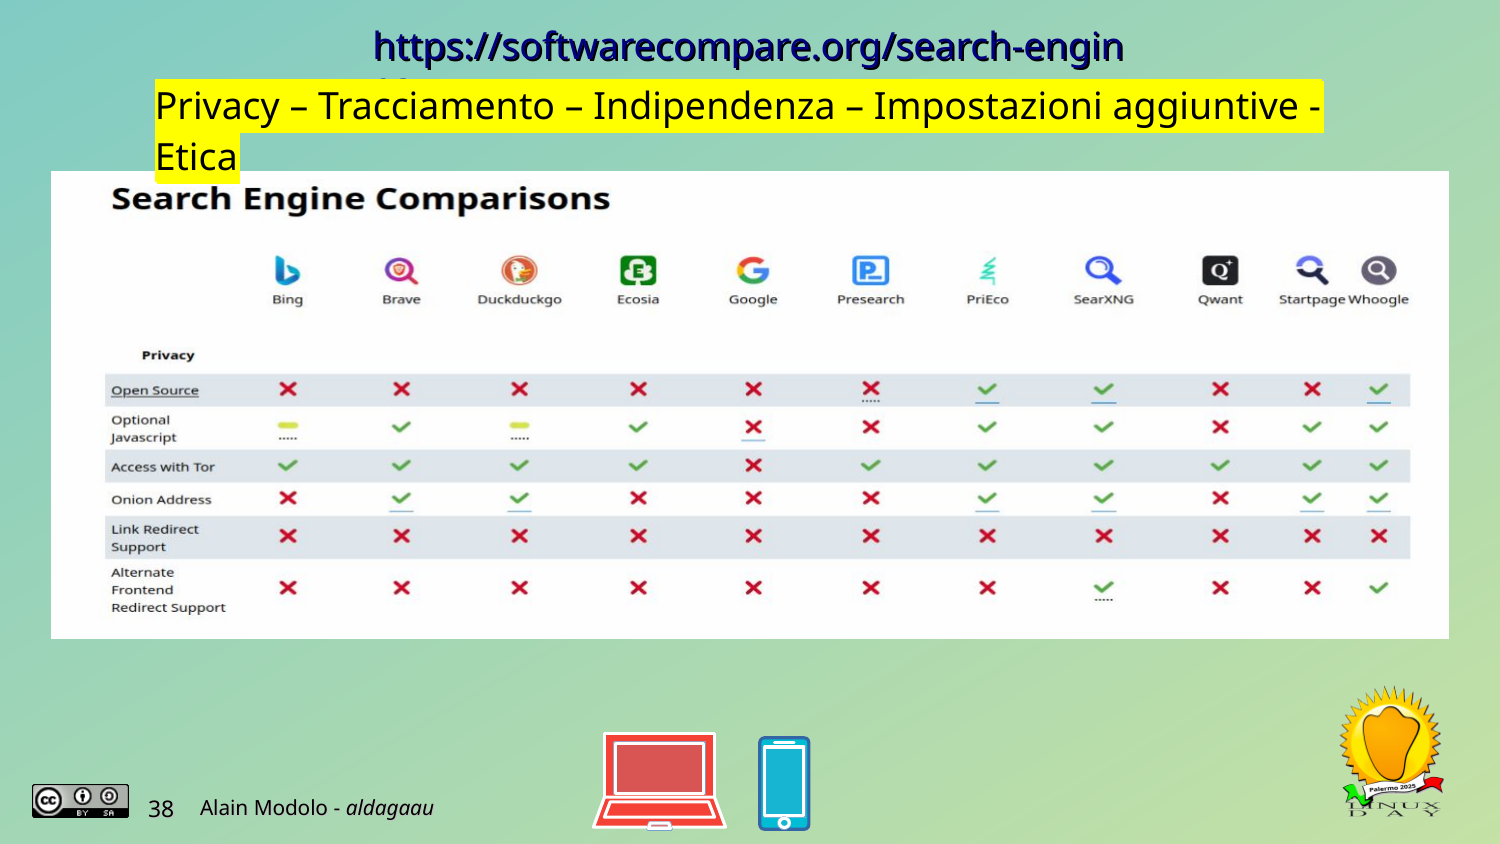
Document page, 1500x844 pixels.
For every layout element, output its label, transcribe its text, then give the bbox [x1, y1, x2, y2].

text_box [759, 737, 809, 830]
text_box [593, 733, 726, 829]
picture [51, 171, 1449, 639]
picture [32, 784, 129, 818]
text_box https://softwarecompare.org/search-engines [357, 12, 1143, 70]
text_box Privacy – Tracciamento – Indipendenza – Impostazioni aggiuntive - Etica [140, 72, 1360, 129]
picture [1233, 670, 1500, 844]
